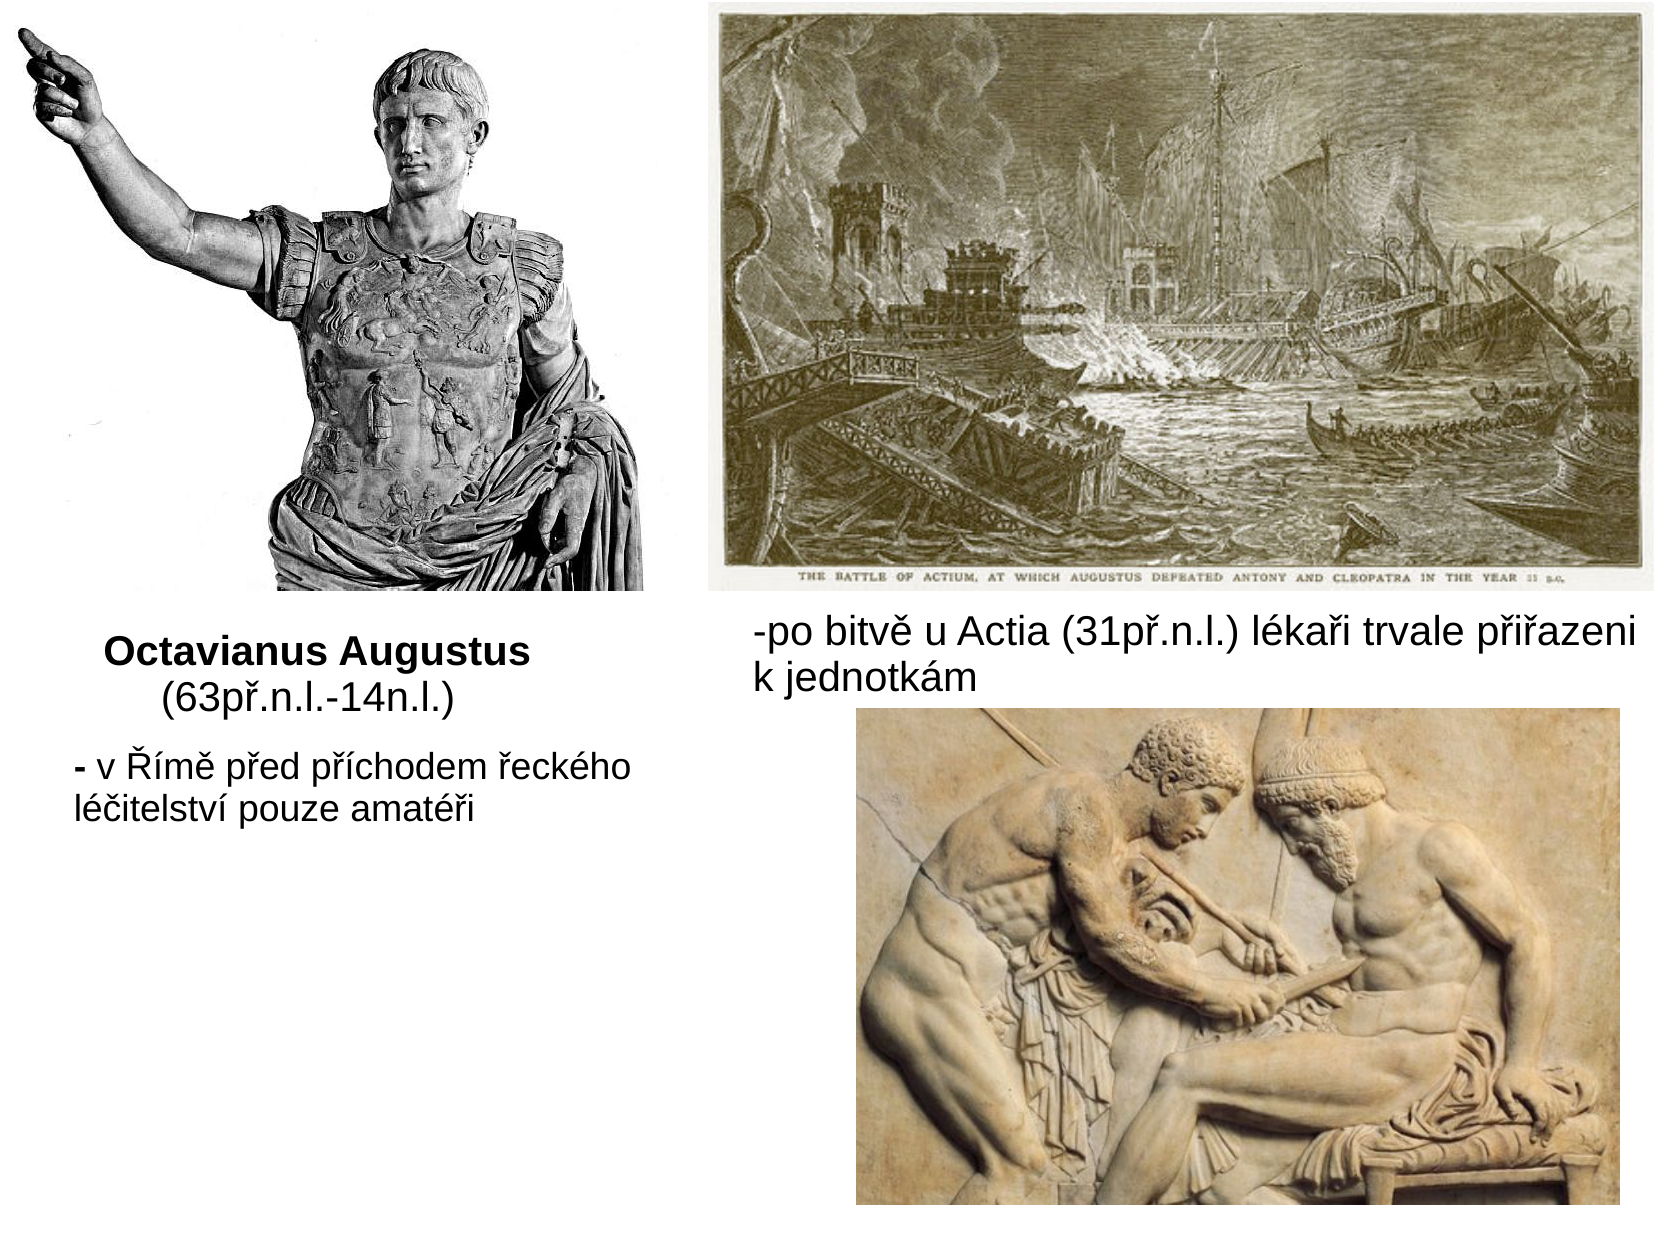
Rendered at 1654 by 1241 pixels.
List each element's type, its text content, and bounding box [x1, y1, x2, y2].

text_box Octavianus Augustus (63př.n.l.-14n.l.) [88, 620, 856, 821]
picture [856, 708, 1620, 1205]
picture [708, 2, 1654, 591]
picture [6, 9, 680, 591]
text_box - v Římě před příchodem řeckého léčitelství pouze amatéři [58, 738, 798, 837]
text_box -po bitvě u Actia (31př.n.l.) lékaři trvale přiřazeni k jednotkám [738, 600, 1654, 709]
